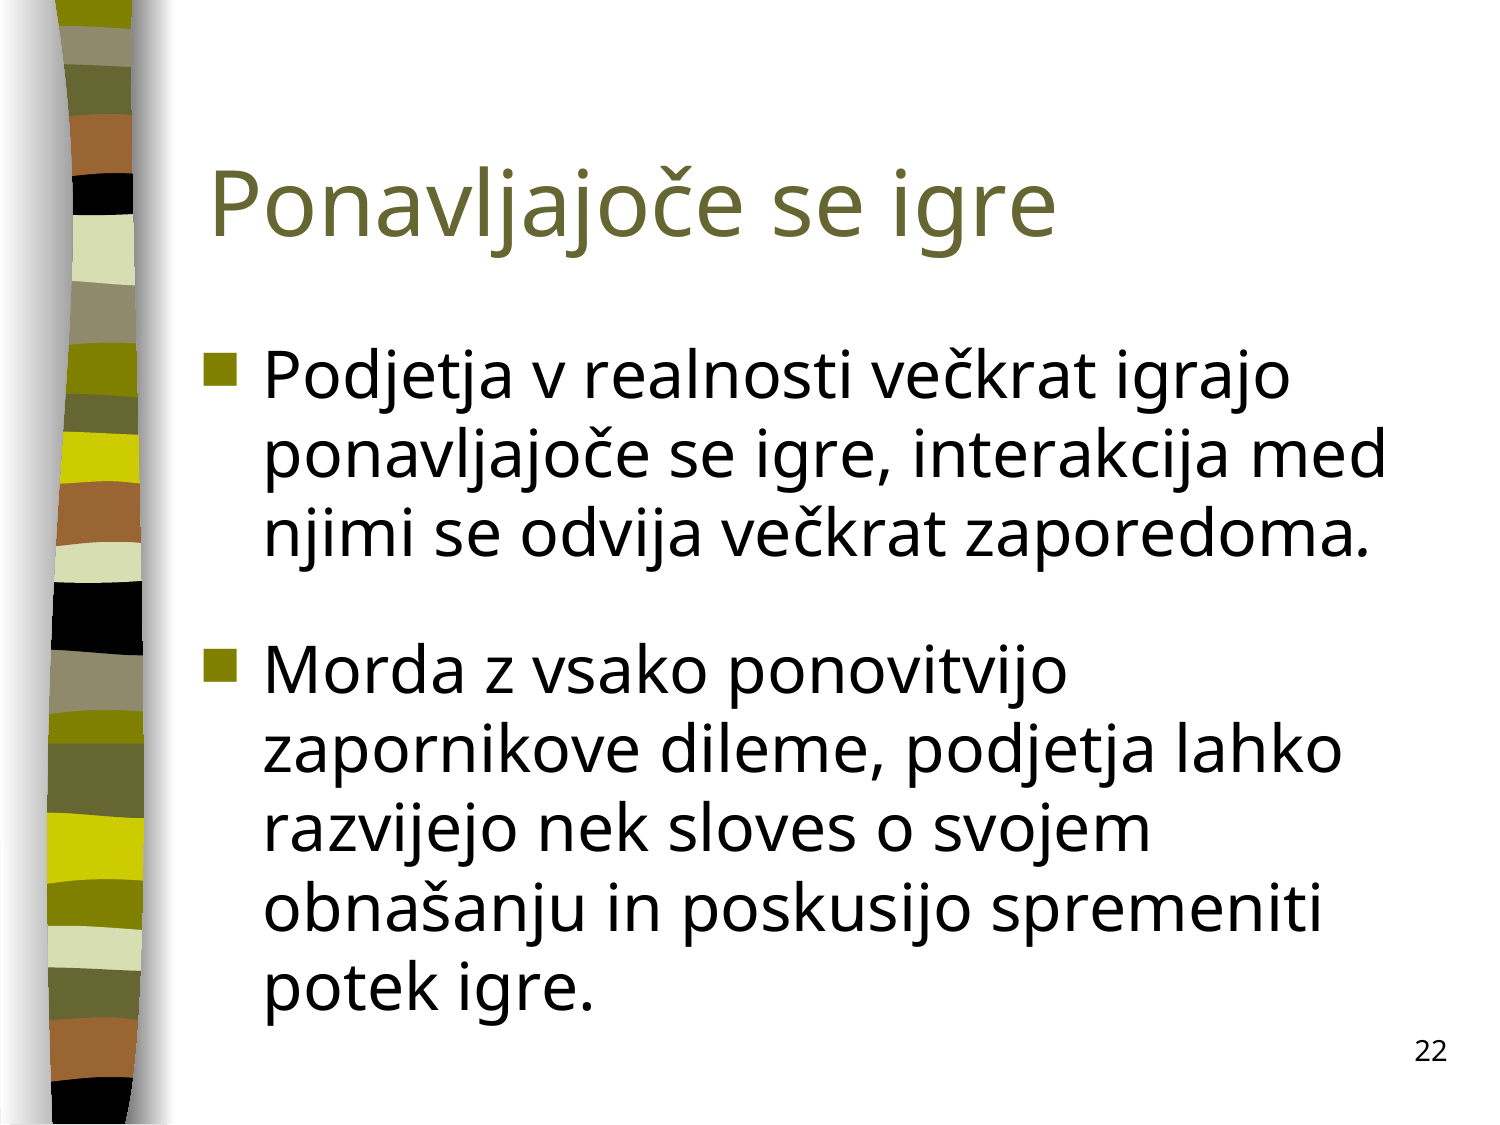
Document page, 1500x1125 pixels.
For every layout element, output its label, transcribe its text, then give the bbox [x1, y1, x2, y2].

list Podjetja v realnosti večkrat igrajo ponavljajoče se igre, interakcija med njimi se odvija večkrat zaporedoma. Morda z vsako ponovitvijo zapornikove dileme, podjetja lahko razvijejo nek sloves o svojem obnašanju in poskusijo spremeniti potek igre. [192, 324, 1468, 1001]
text_box <number> [1149, 1025, 1463, 1101]
title Ponavljajoče se igre [192, 74, 1468, 263]
